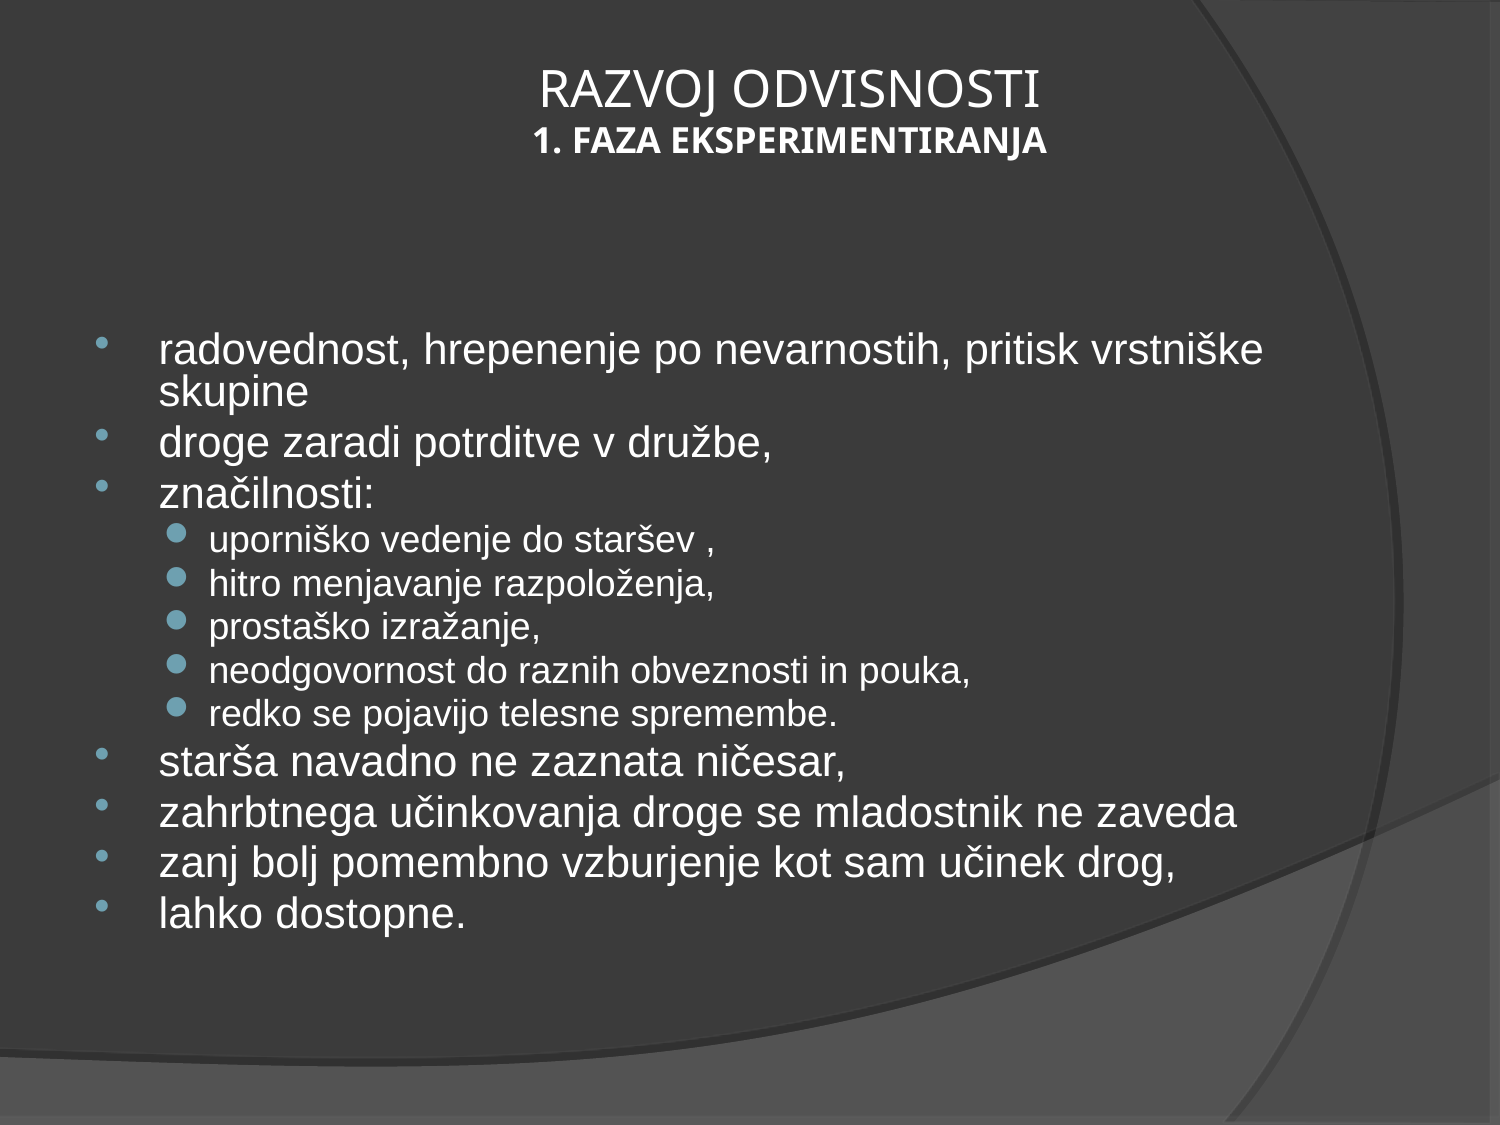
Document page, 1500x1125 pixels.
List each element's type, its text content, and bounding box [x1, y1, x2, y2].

list radovednost, hrepenenje po nevarnostih, pritisk vrstniške skupine droge zaradi potrditve v družbe, značilnosti: uporniško vedenje do staršev , hitro menjavanje razpoloženja, prostaško izražanje, neodgovornost do raznih obveznosti in pouka, redko se pojavijo telesne spremembe. starša navadno ne zaznata ničesar, zahrbtnega učinkovanja droge se mladostnik ne zaveda zanj bolj pomembno vzburjenje kot sam učinek drog, lahko dostopne. [75, 262, 1300, 1005]
title RAZVOJ ODVISNOSTI 1. FAZA EKSPERIMENTIRANJA [152, 46, 1428, 232]
